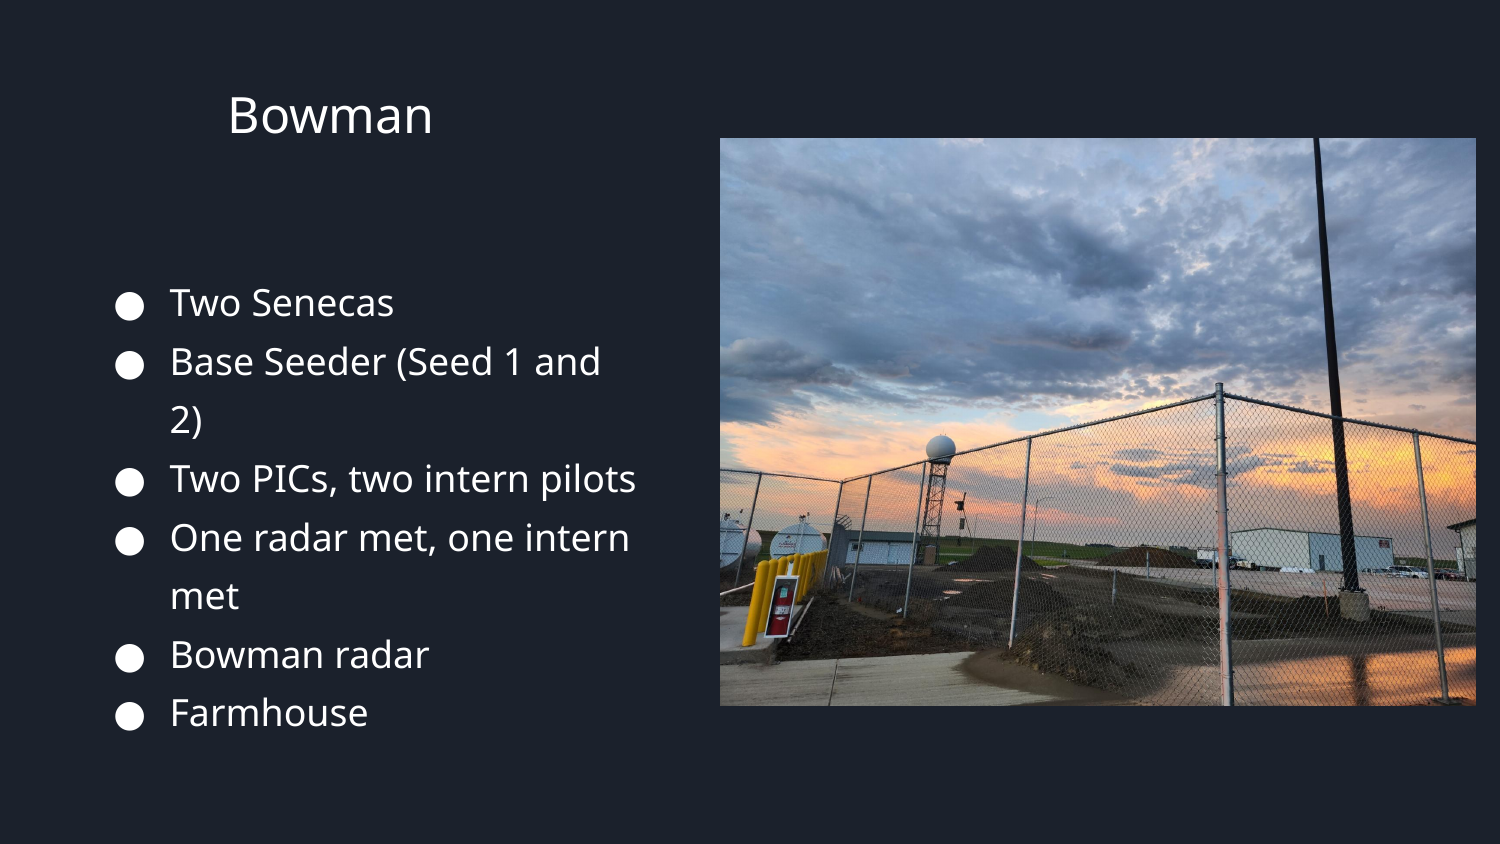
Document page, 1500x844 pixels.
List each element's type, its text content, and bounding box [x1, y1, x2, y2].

picture [720, 138, 1476, 706]
title Bowman [212, 64, 1368, 215]
list Two Senecas Base Seeder (Seed 1 and 2) Two PICs, two intern pilots One radar met, one intern met Bowman radar Farmhouse [79, 253, 657, 761]
